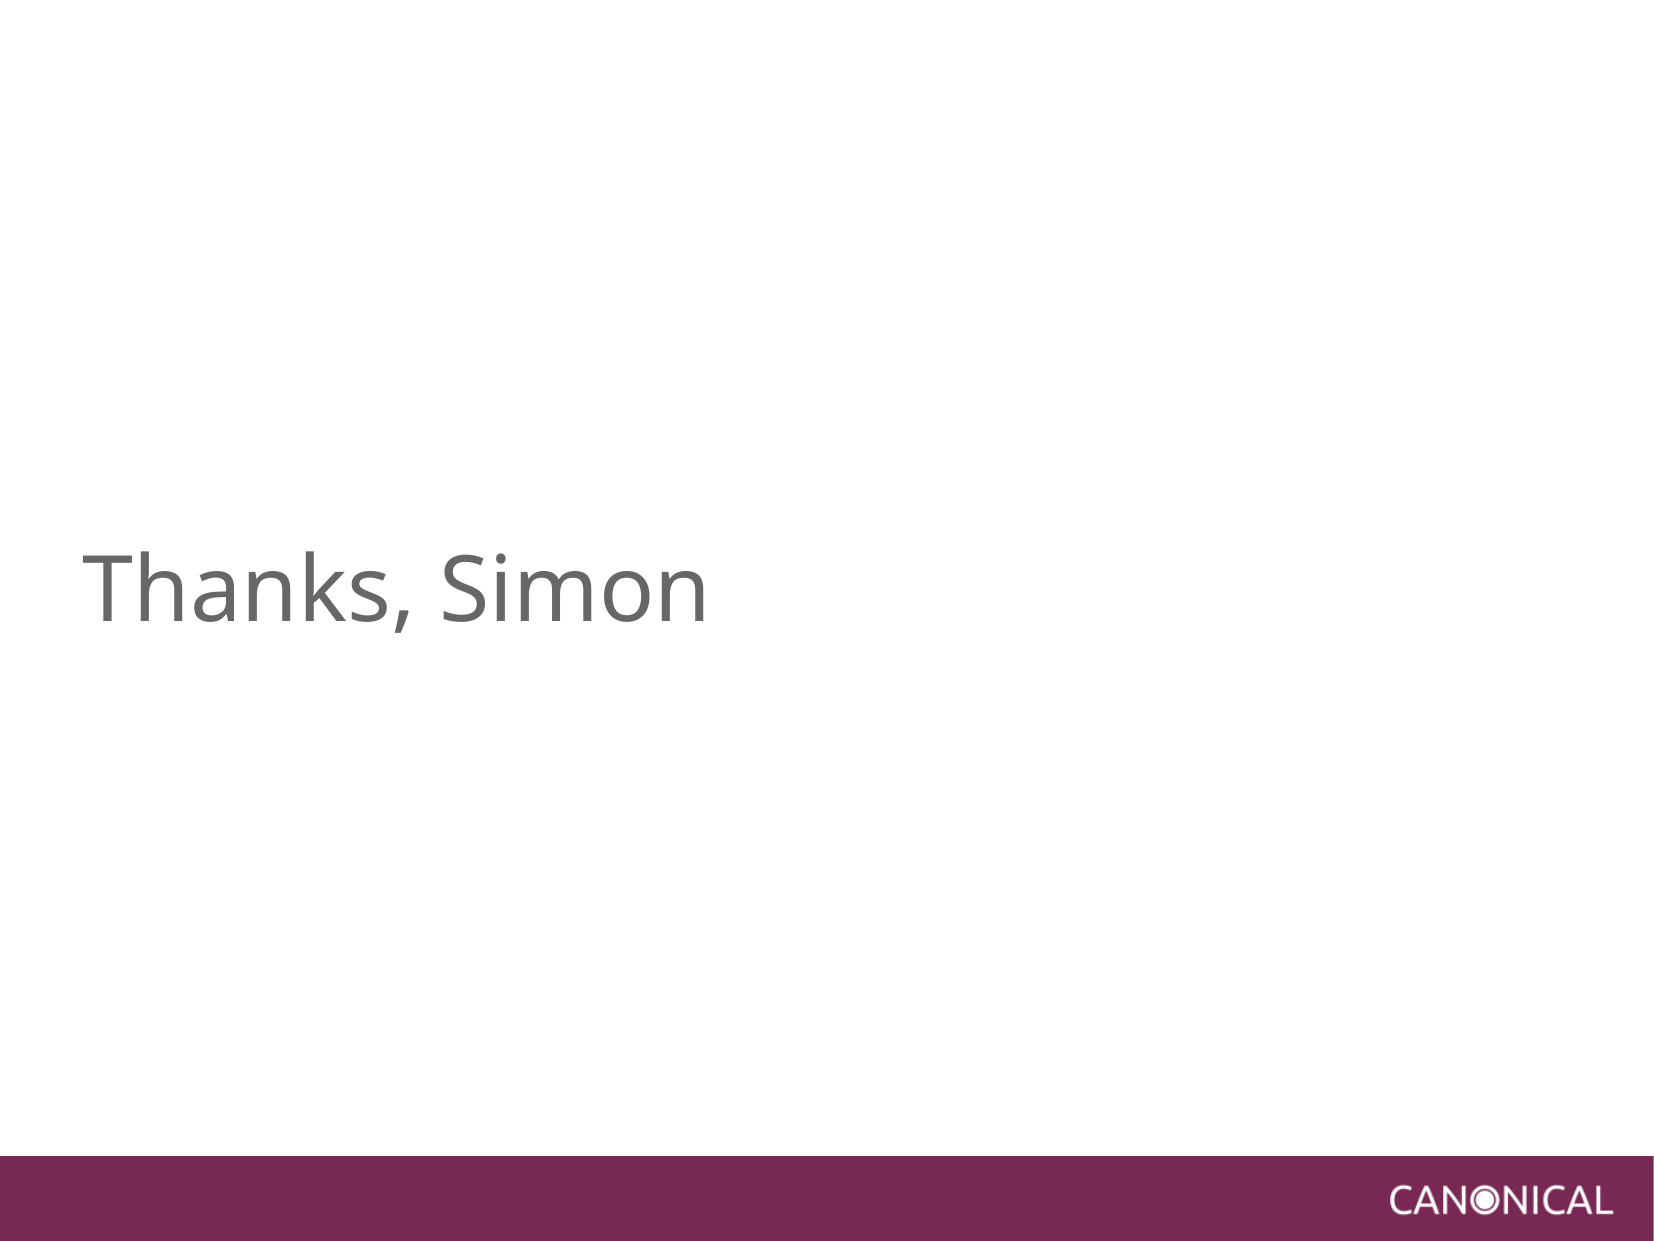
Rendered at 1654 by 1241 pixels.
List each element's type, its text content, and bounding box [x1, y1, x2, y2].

subtitle Thanks, Simon [82, 56, 1571, 1113]
picture [0, 1156, 1654, 1241]
